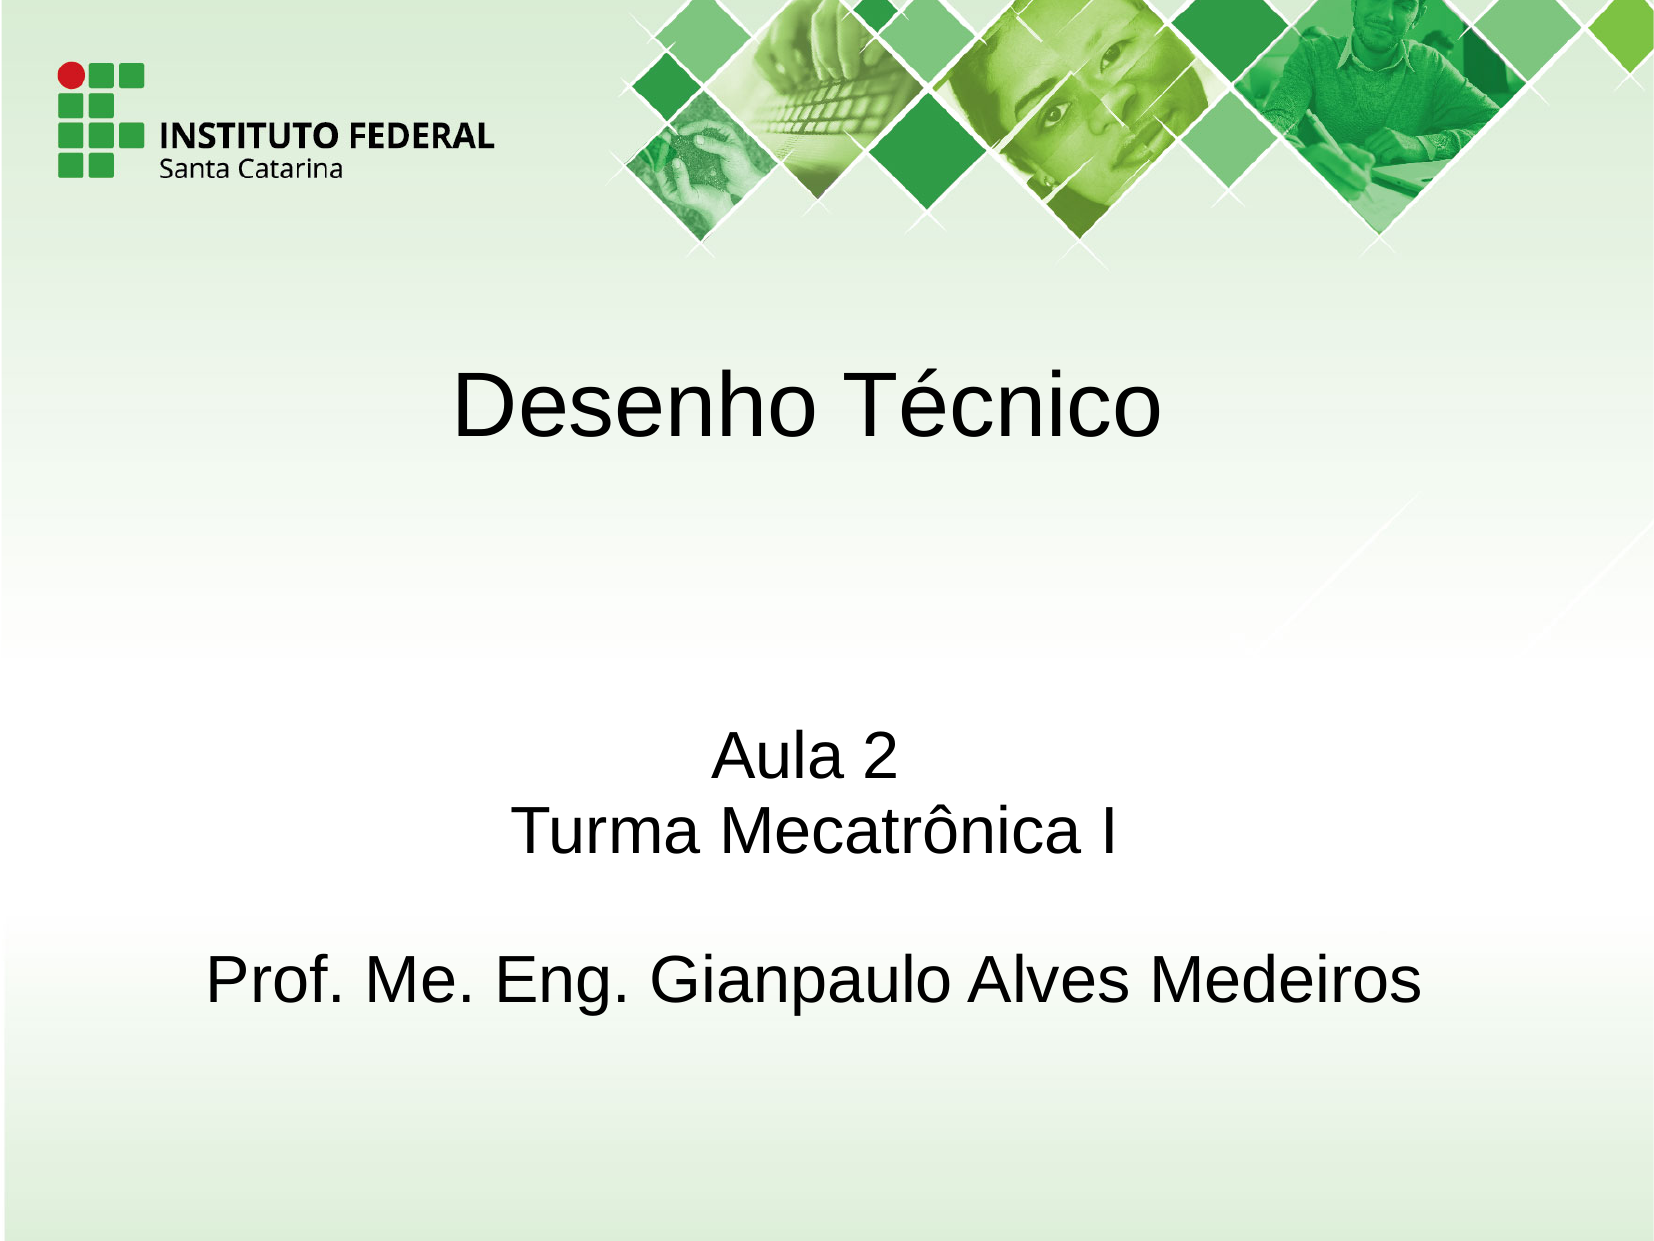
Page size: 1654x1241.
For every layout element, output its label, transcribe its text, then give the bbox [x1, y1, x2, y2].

subtitle Aula 2 Turma Mecatrônica I Prof. Me. Eng. Gianpaulo Alves Medeiros [47, 543, 1583, 1192]
picture [1, 0, 1654, 1241]
title Desenho Técnico [47, 300, 1595, 508]
